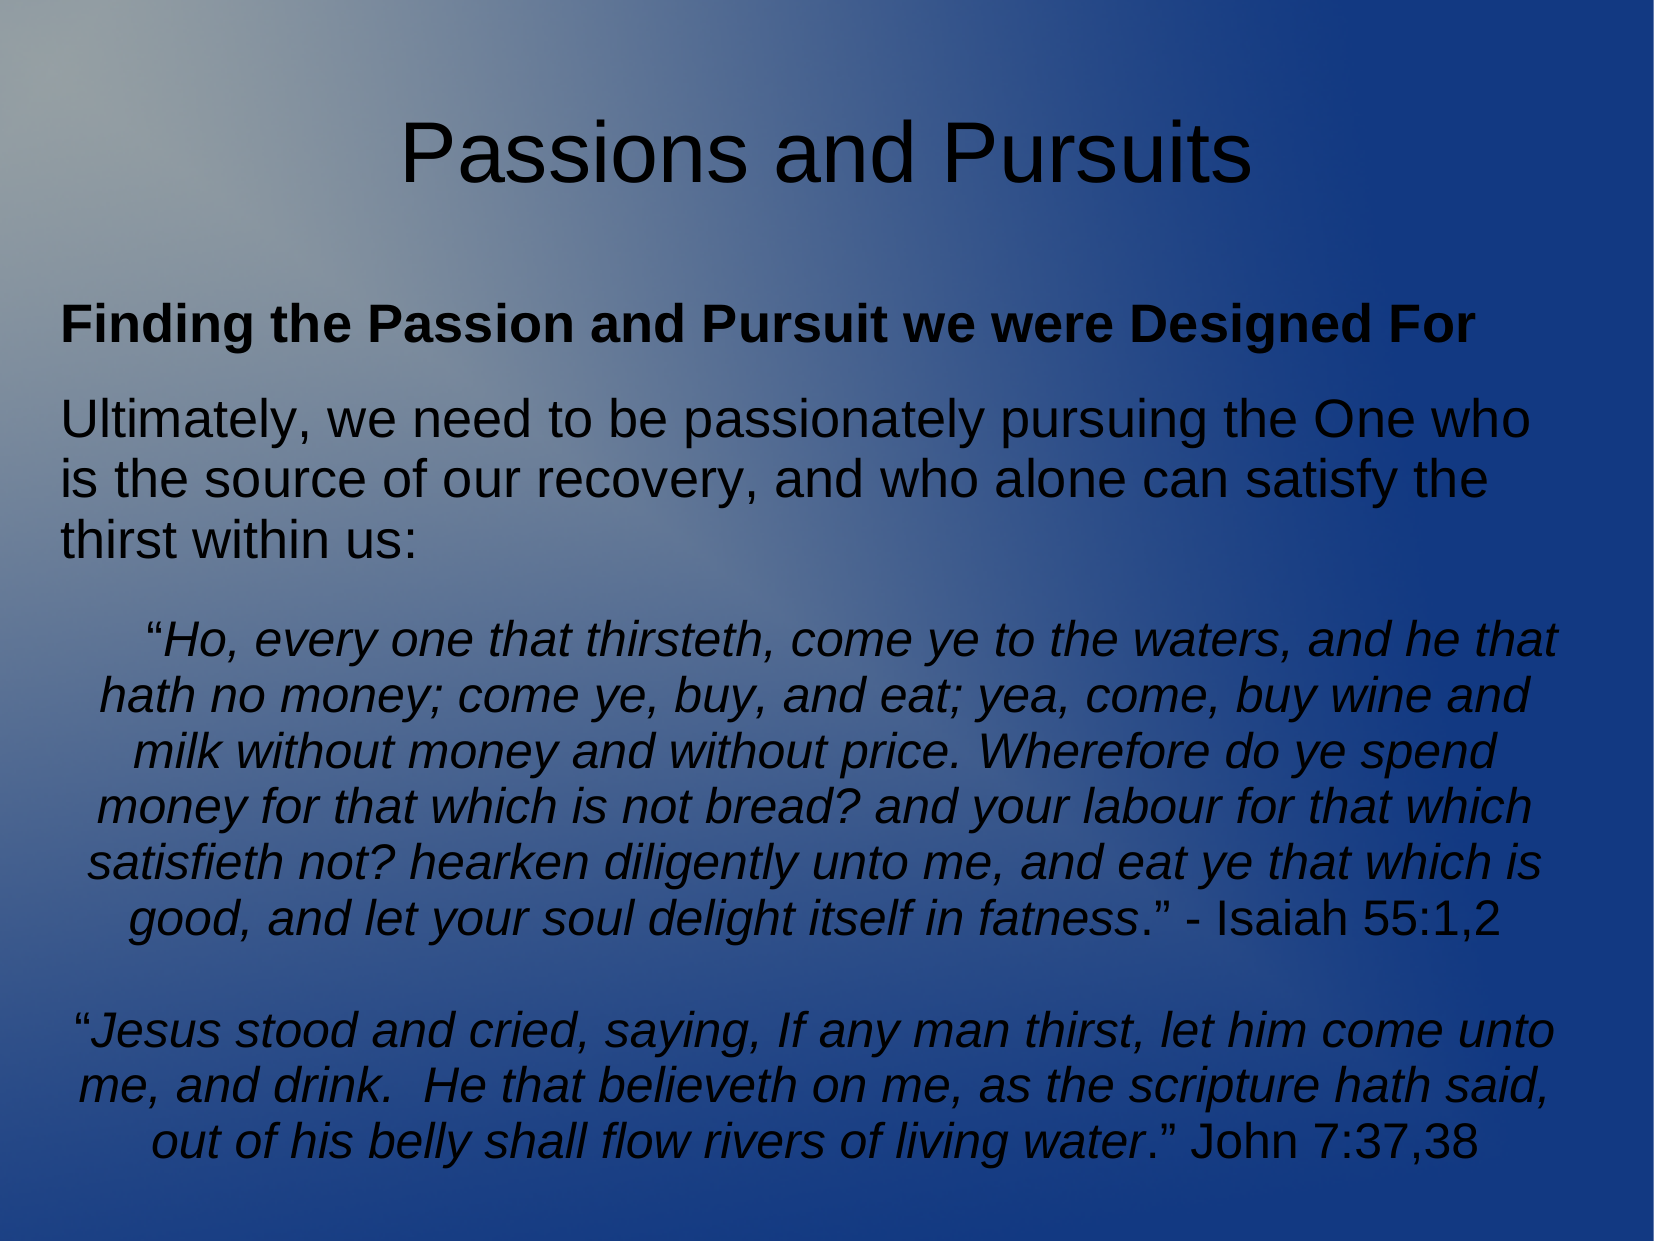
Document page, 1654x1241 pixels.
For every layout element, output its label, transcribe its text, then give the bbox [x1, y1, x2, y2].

subtitle Finding the Passion and Pursuit we were Designed For Ultimately, we need to be passionately pursuing the One who is the source of our recovery, and who alone can satisfy the thirst within us: “Ho, every one that thirsteth, come ye to the waters, and he that hath no money; come ye, buy, and eat; yea, come, buy wine and milk without money and without price. Wherefore do ye spend money for that which is not bread? and your labour for that which satisfieth not? hearken diligently unto me, and eat ye that which is good, and let your soul delight itself in fatness.” - Isaiah 55:1,2 “Jesus stood and cried, saying, If any man thirst, let him come unto me, and drink. He that believeth on me, as the scripture hath said, out of his belly shall flow rivers of living water.” John 7:37,38 [60, 290, 1571, 1241]
picture [0, 0, 1654, 1241]
title Passions and Pursuits [82, 49, 1571, 257]
